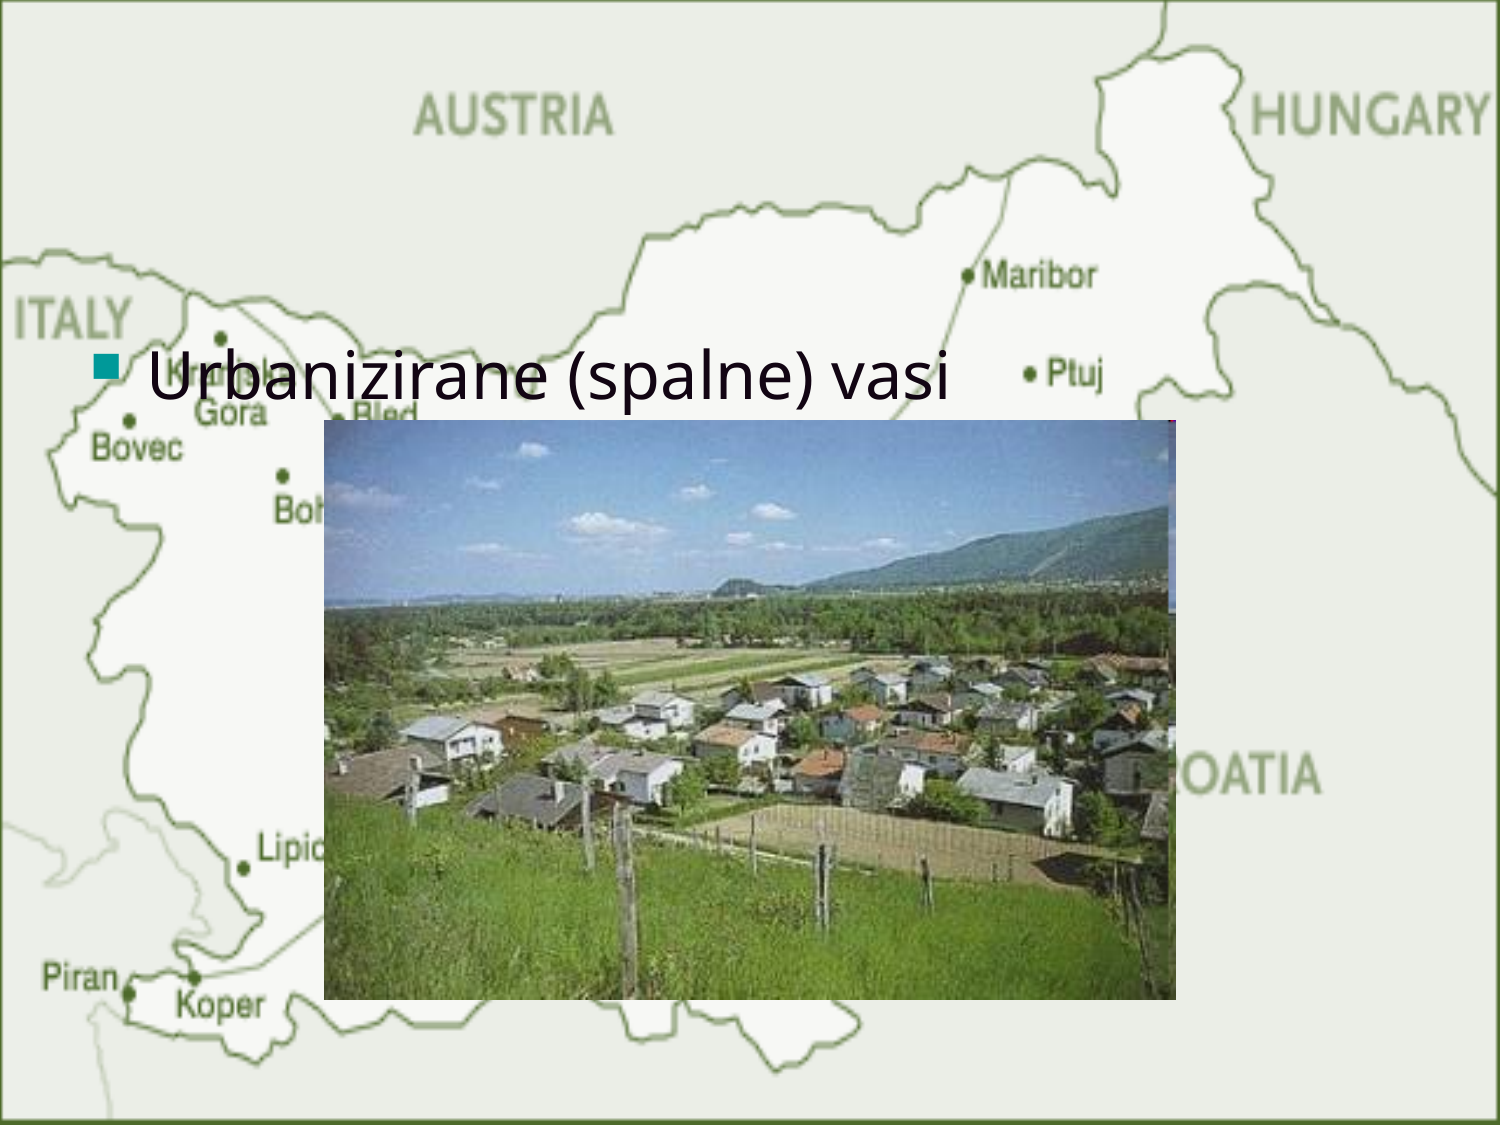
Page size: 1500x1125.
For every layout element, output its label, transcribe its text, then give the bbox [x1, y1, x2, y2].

picture [0, 0, 1500, 1125]
list Urbanizirane (spalne) vasi [75, 324, 1425, 1000]
